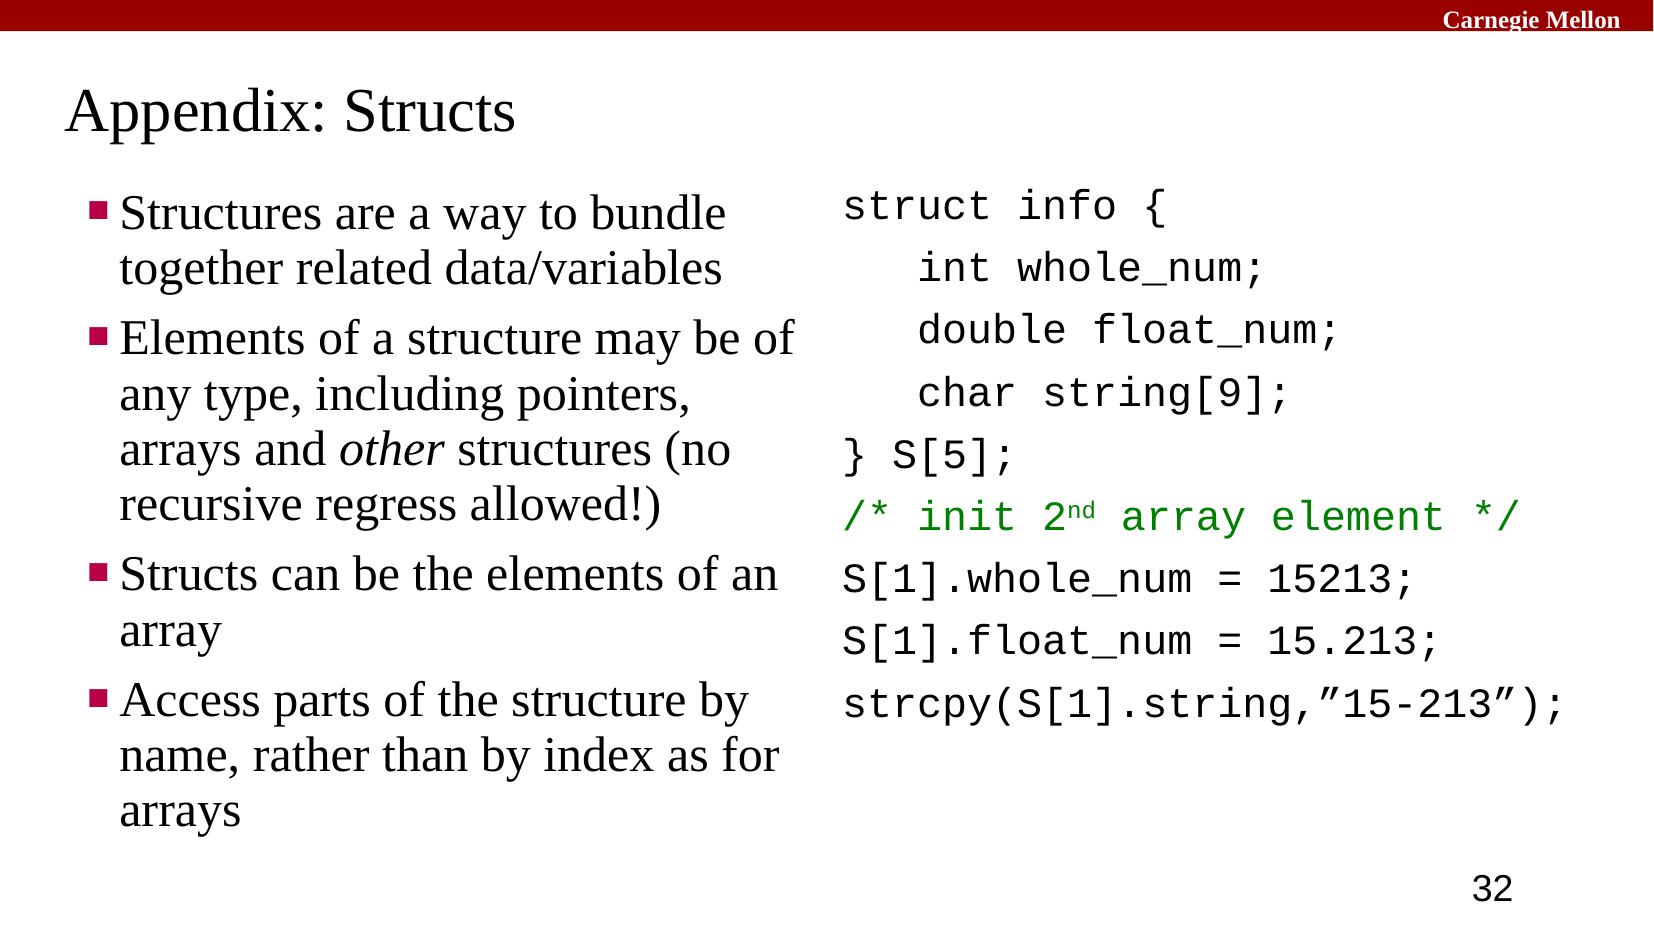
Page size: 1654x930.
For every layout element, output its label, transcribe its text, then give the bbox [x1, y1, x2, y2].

list struct info { int whole_num; double float_num; char string[9]; } S[5]; /* init 2nd array element */ S[1].whole_num = 15213; S[1].float_num = 15.213; strcpy(S[1].string,”15-213”); [842, 184, 1576, 859]
title Appendix: Structs [64, 58, 1576, 163]
list Structures are a way to bundle together related data/variables Elements of a structure may be of any type, including pointers, arrays and other structures (no recursive regress allowed!) Structs can be the elements of an array Access parts of the structure by name, rather than by index as for arrays [71, 184, 806, 859]
